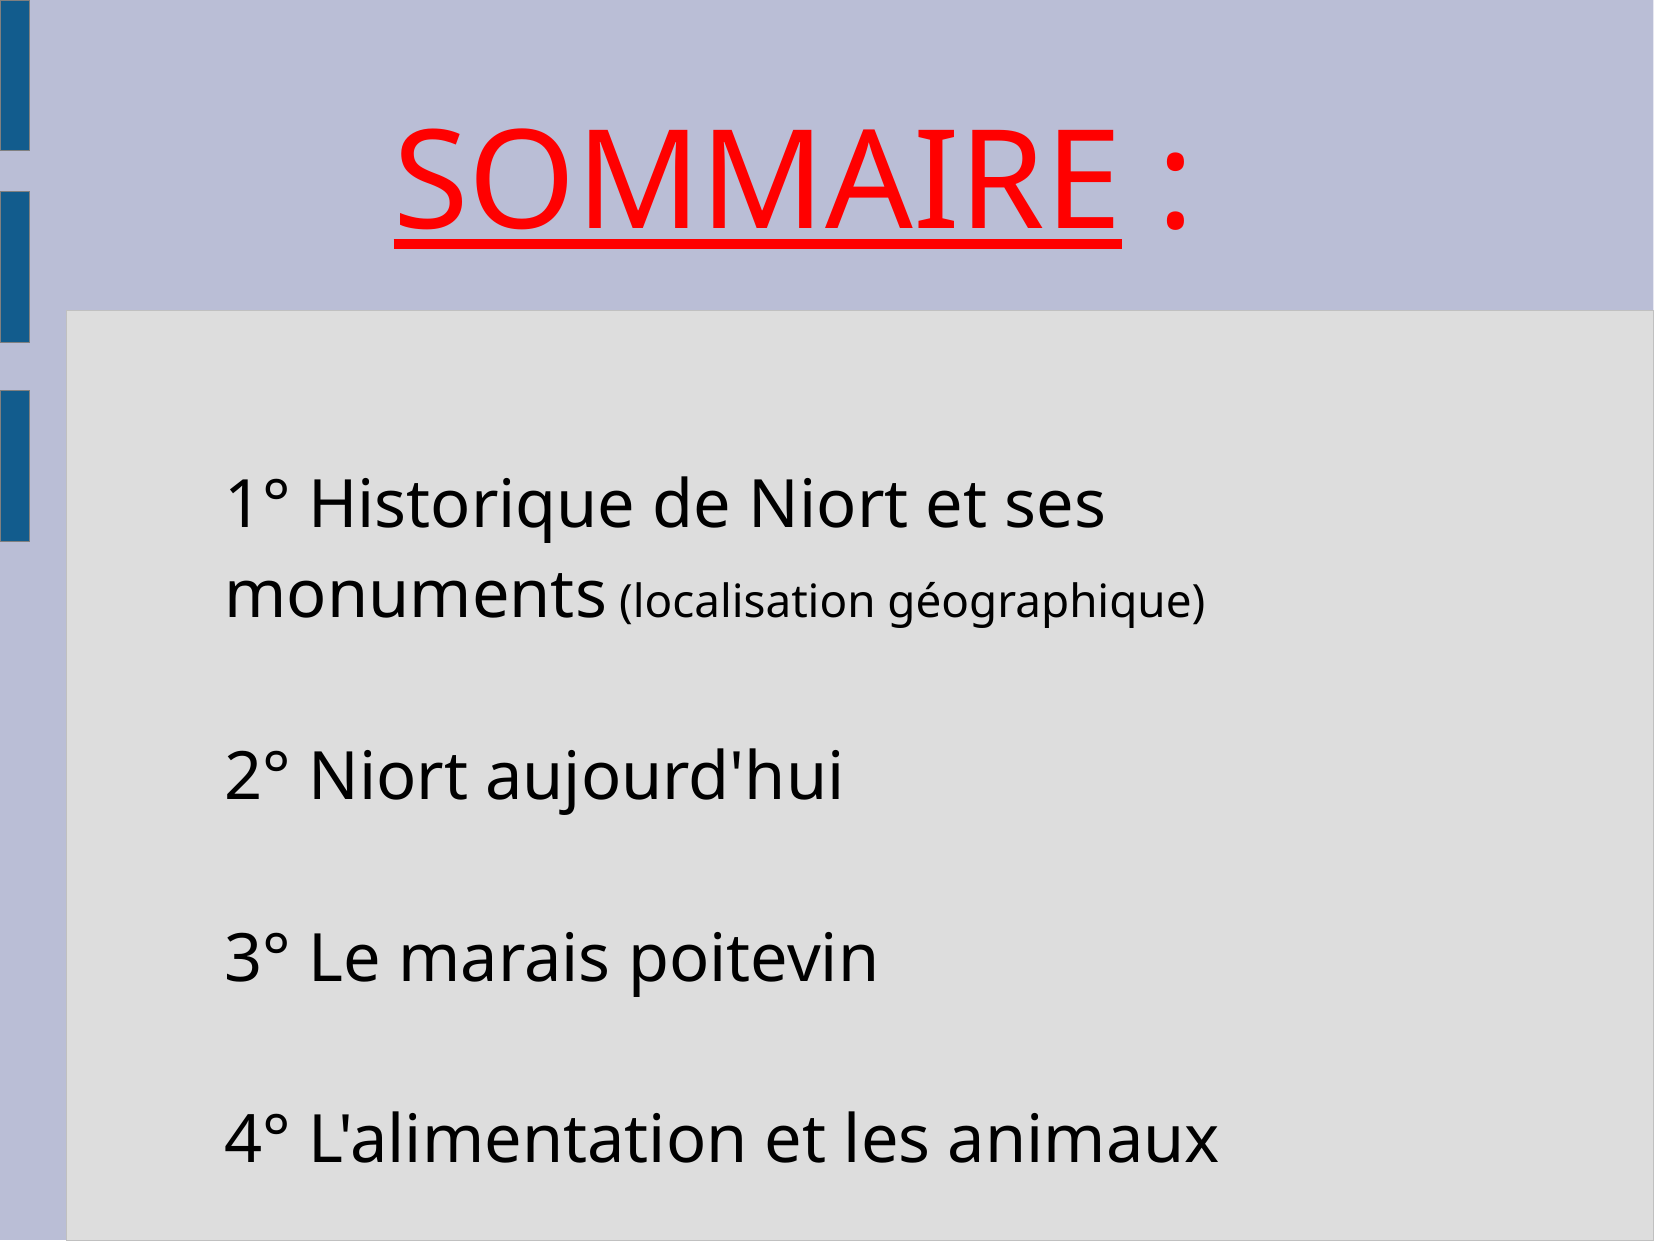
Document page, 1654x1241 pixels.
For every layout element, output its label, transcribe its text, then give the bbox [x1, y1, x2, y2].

text_box SOMMAIRE : 1° Historique de Niort et ses monuments (localisation géographique) 2° Niort aujourd'hui 3° Le marais poitevin 4° L'alimentation et les animaux [206, 71, 1418, 1241]
